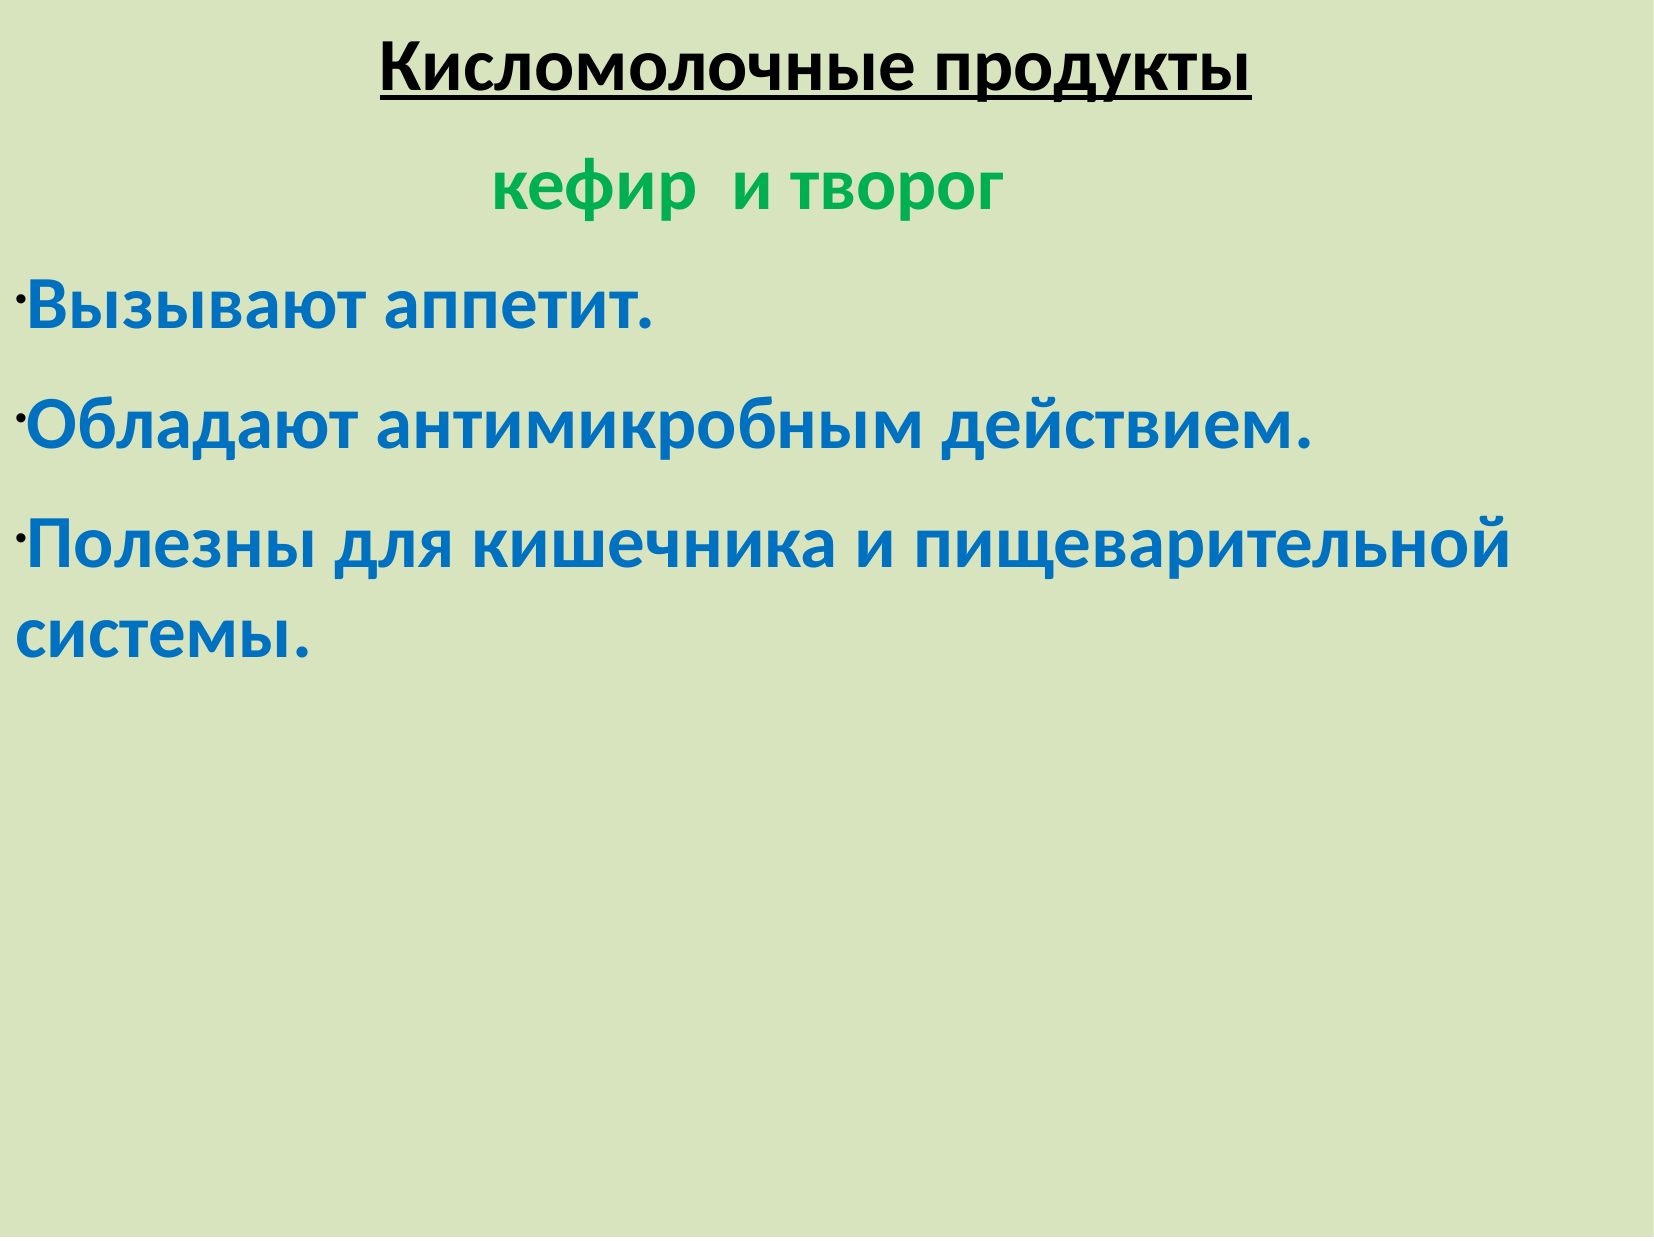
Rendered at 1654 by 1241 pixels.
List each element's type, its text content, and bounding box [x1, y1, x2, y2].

list Кисломолочные продукты кефир и творог Вызывают аппетит. Обладают антимикробным действием. Полезны для кишечника и пищеварительной системы. [0, 0, 1654, 1237]
